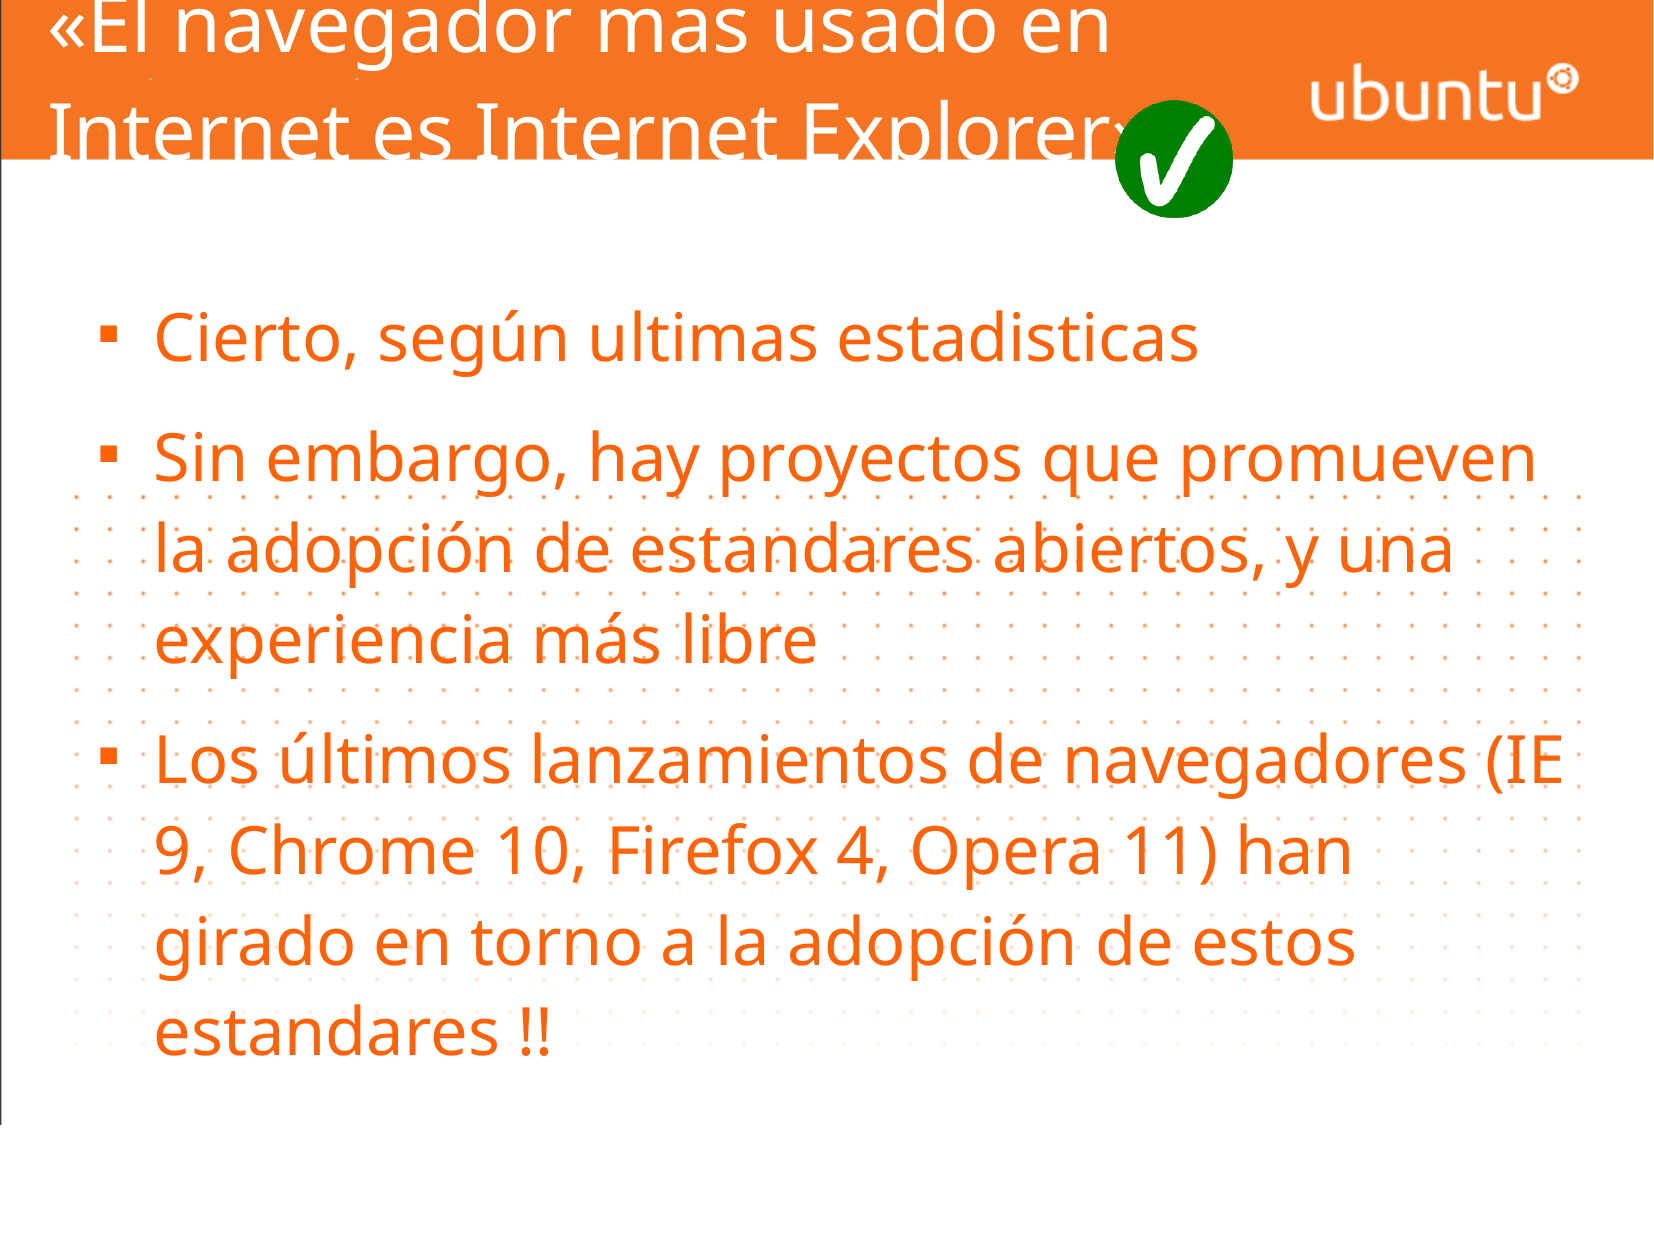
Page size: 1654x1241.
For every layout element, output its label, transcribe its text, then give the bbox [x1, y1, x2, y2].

picture [0, 0, 1654, 1125]
title «El navegador mas usado en Internet es Internet Explorer» [47, 0, 1276, 165]
list Cierto, según ultimas estadisticas Sin embargo, hay proyectos que promueven la adopción de estandares abiertos, y una experiencia más libre Los últimos lanzamientos de navegadores (IE 9, Chrome 10, Firefox 4, Opera 11) han girado en torno a la adopción de estos estandares !! [82, 290, 1571, 1109]
